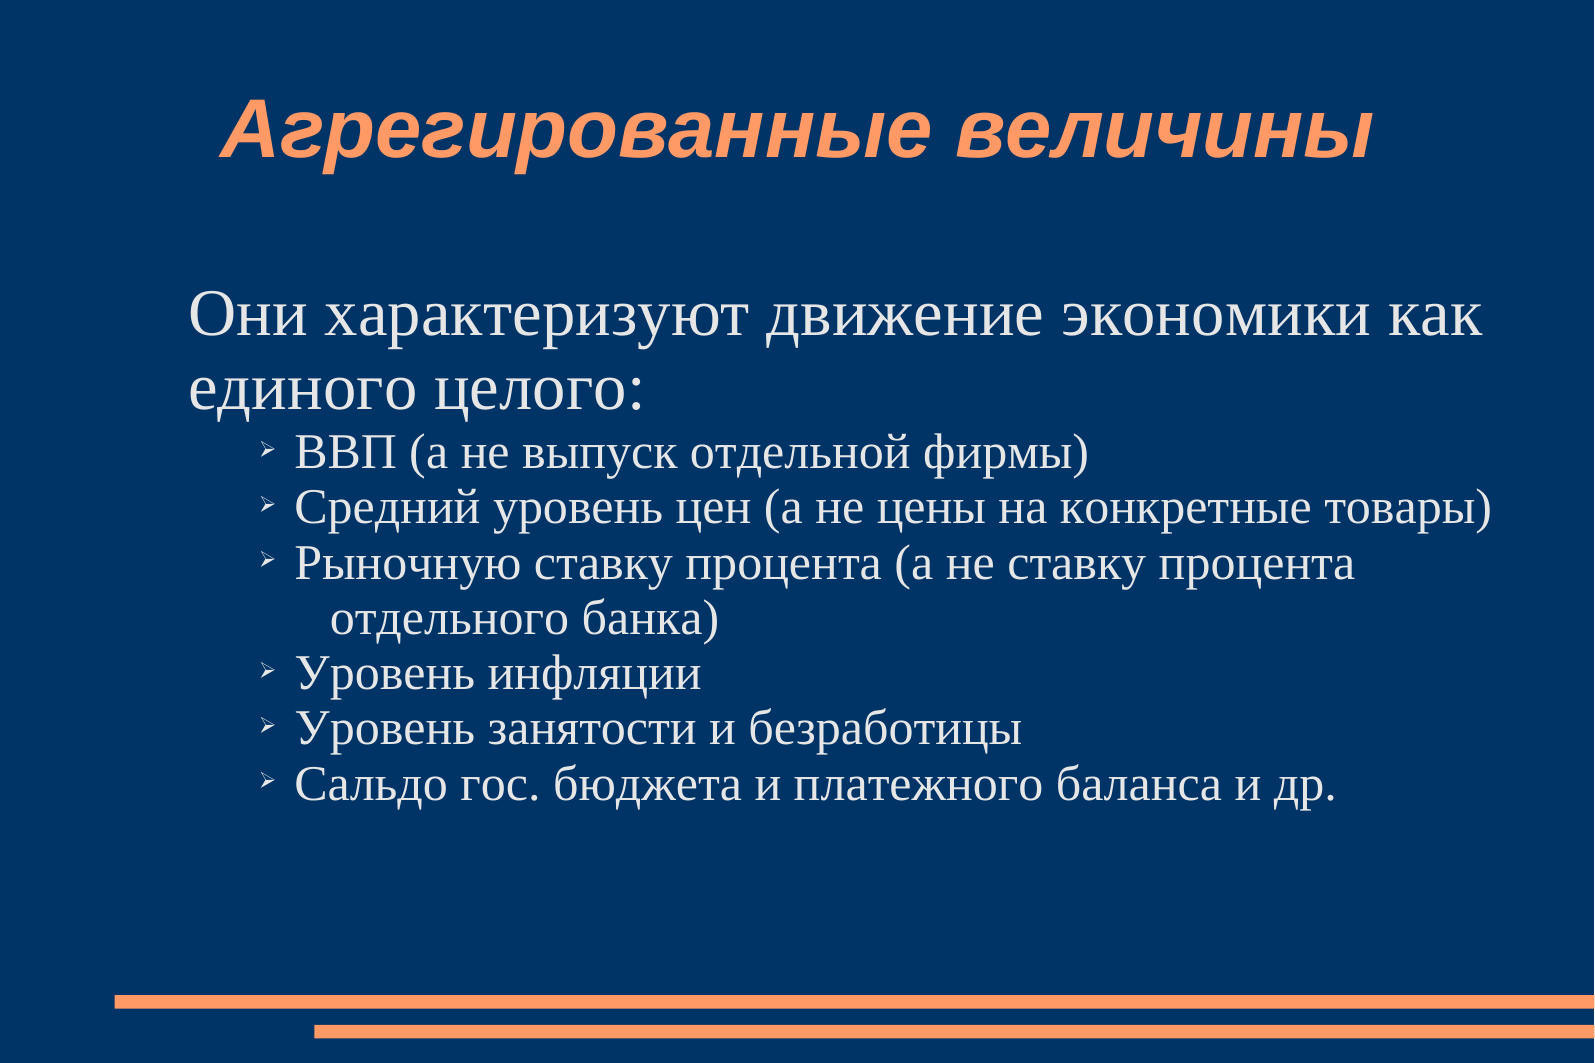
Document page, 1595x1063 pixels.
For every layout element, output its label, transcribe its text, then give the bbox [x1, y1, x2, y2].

list Они характеризуют движение экономики как единого целого: ВВП (а не выпуск отдельной фирмы) Средний уровень цен (а не цены на конкретные товары) Рыночную ставку процента (а не ставку процента отдельного банка) Уровень инфляции Уровень занятости и безработицы Сальдо гос. бюджета и платежного баланса и др. [117, 276, 1505, 956]
title Агрегированные величины [117, 39, 1479, 218]
